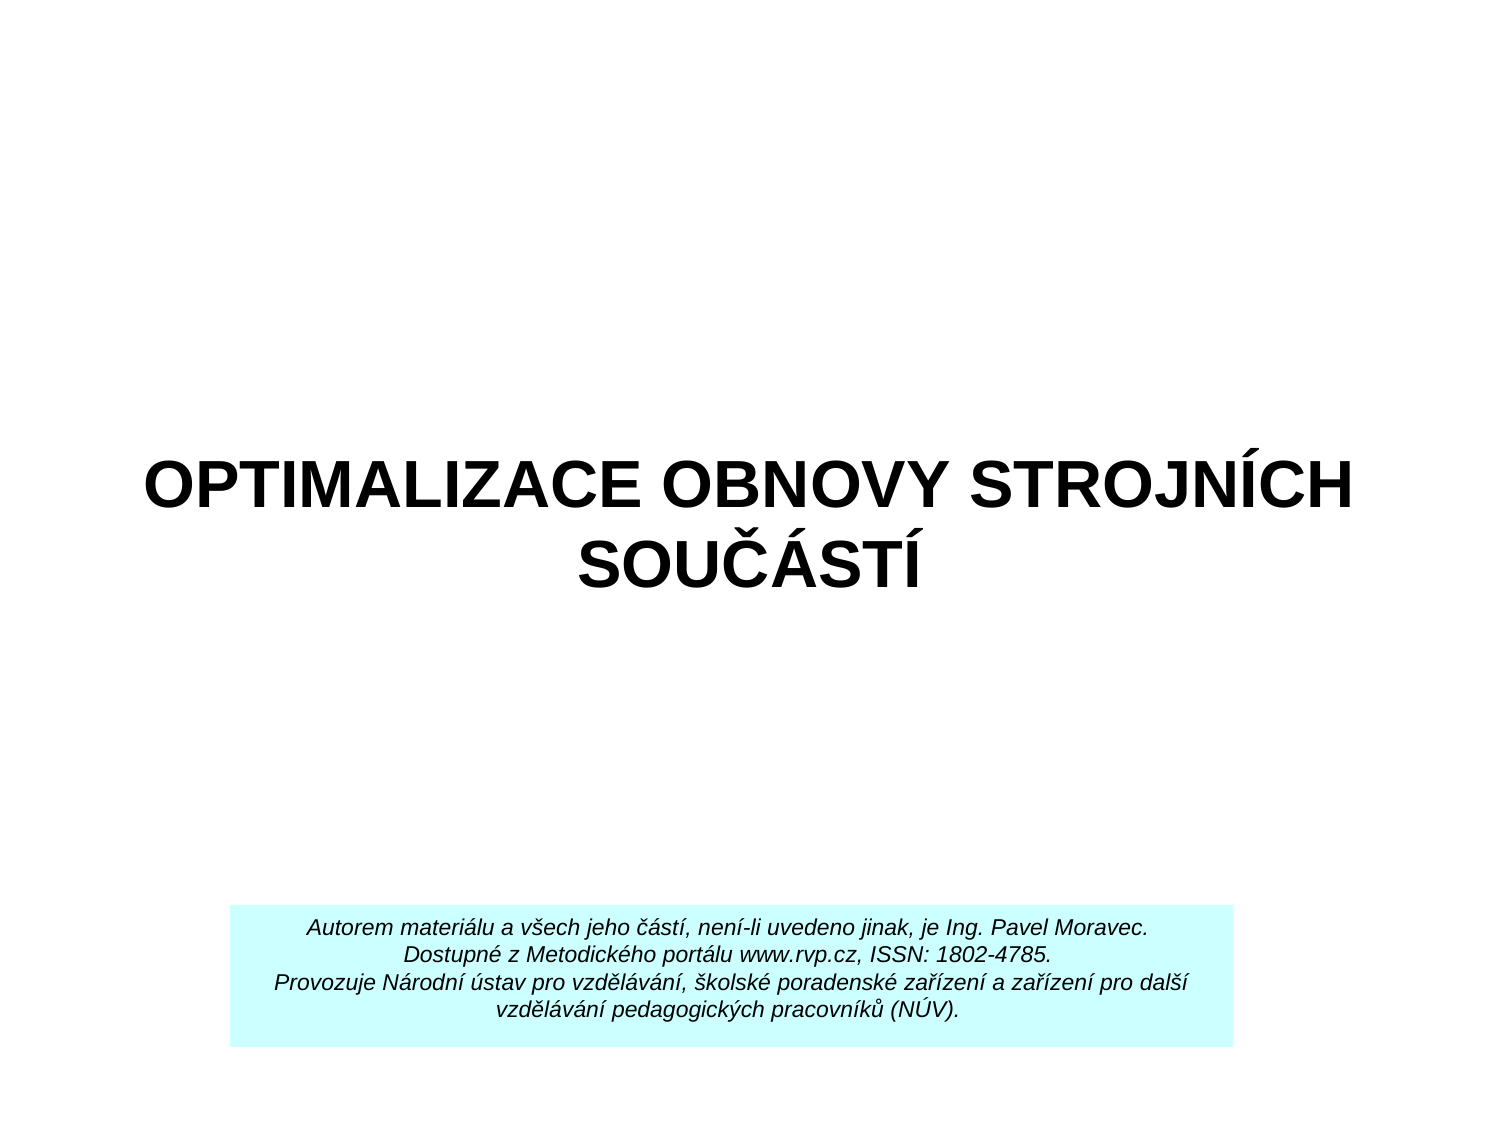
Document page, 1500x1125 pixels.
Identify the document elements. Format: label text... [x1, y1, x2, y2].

title OPTIMALIZACE OBNOVY STROJNÍCH SOUČÁSTÍ [112, 78, 1388, 965]
text_box Autorem materiálu a všech jeho částí, není-li uvedeno jinak, je Ing. Pavel Moravec. Dostupné z Metodického portálu www.rvp.cz, ISSN: 1802-4785. Provozuje Národní ústav pro vzdělávání, školské poradenské zařízení a zařízení pro další vzdělávání pedagogických pracovníků (NÚV). [230, 904, 1234, 1047]
